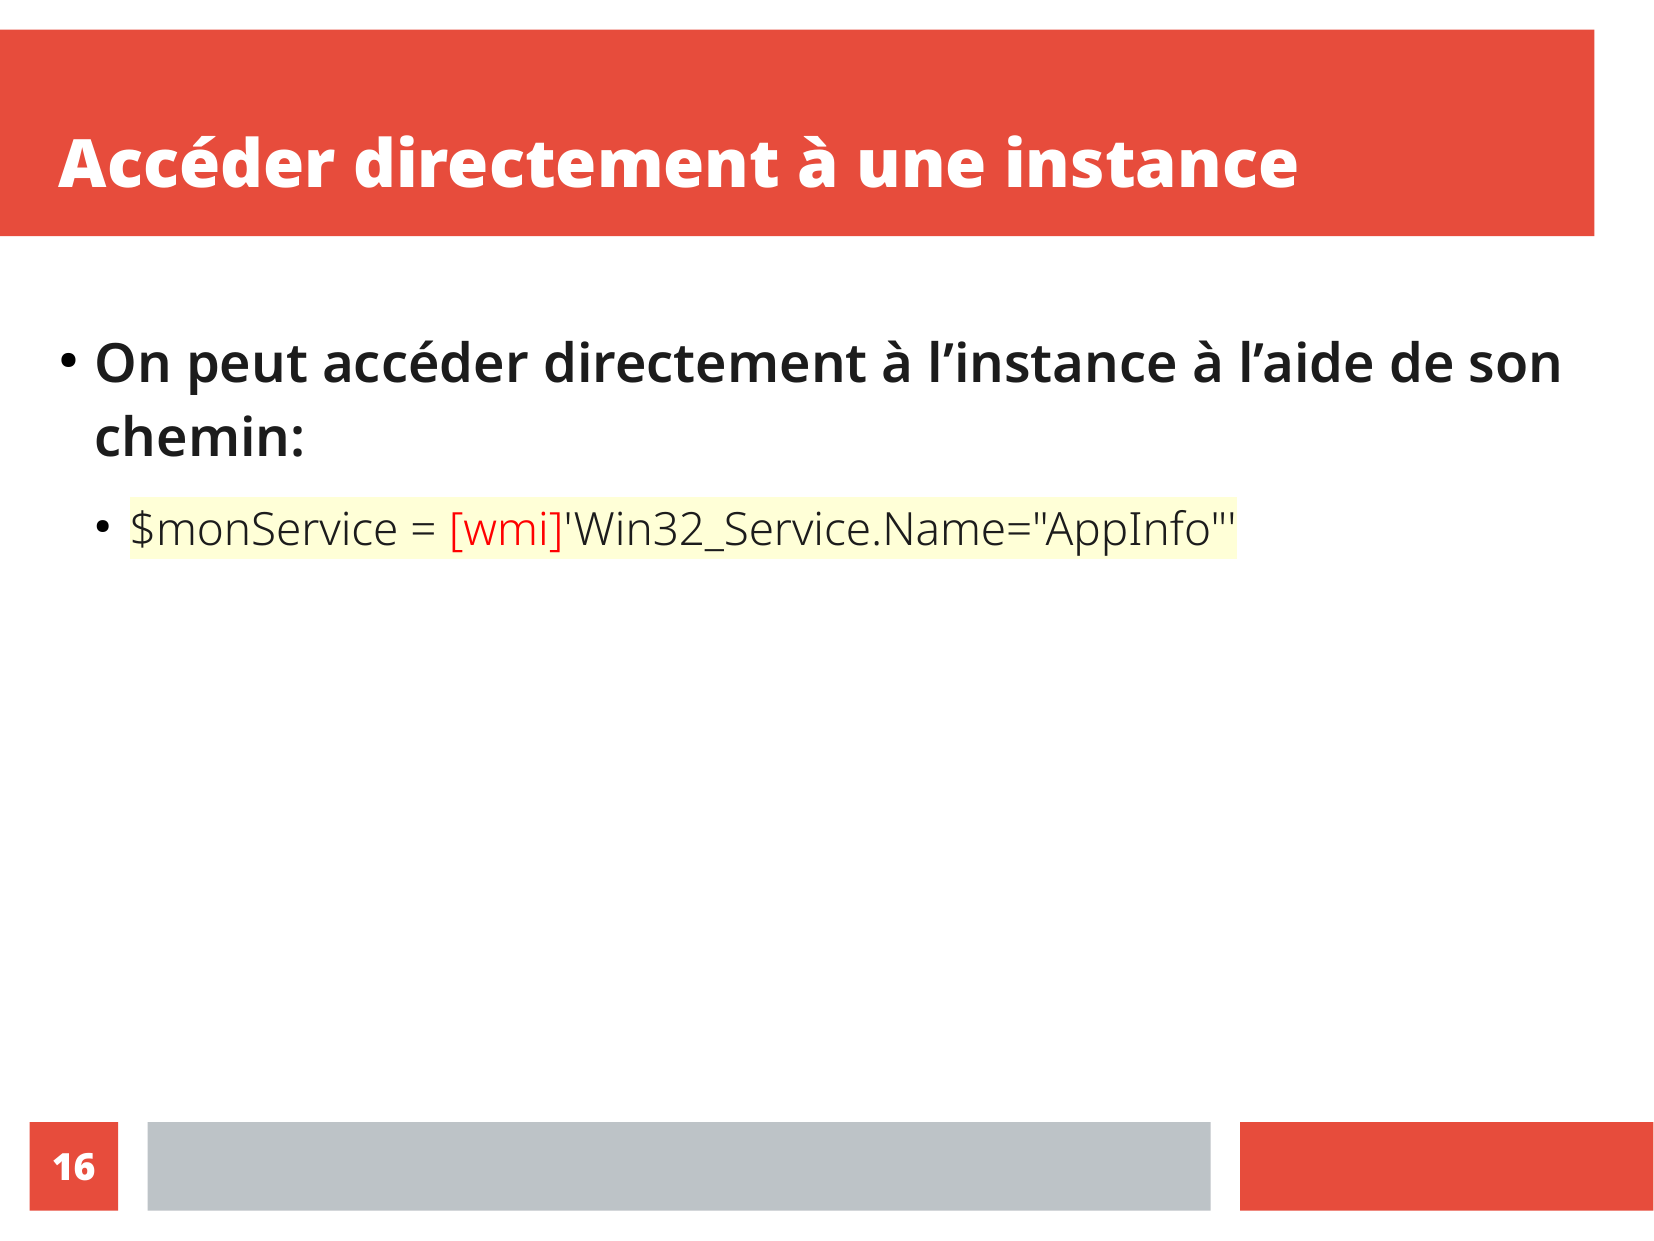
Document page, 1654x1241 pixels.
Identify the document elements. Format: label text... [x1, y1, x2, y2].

title Accéder directement à une instance [59, 59, 1595, 207]
list On peut accéder directement à l’instance à l’aide de son chemin: $monService = [wmi]'Win32_Service.Name="AppInfo"' [59, 324, 1565, 1093]
